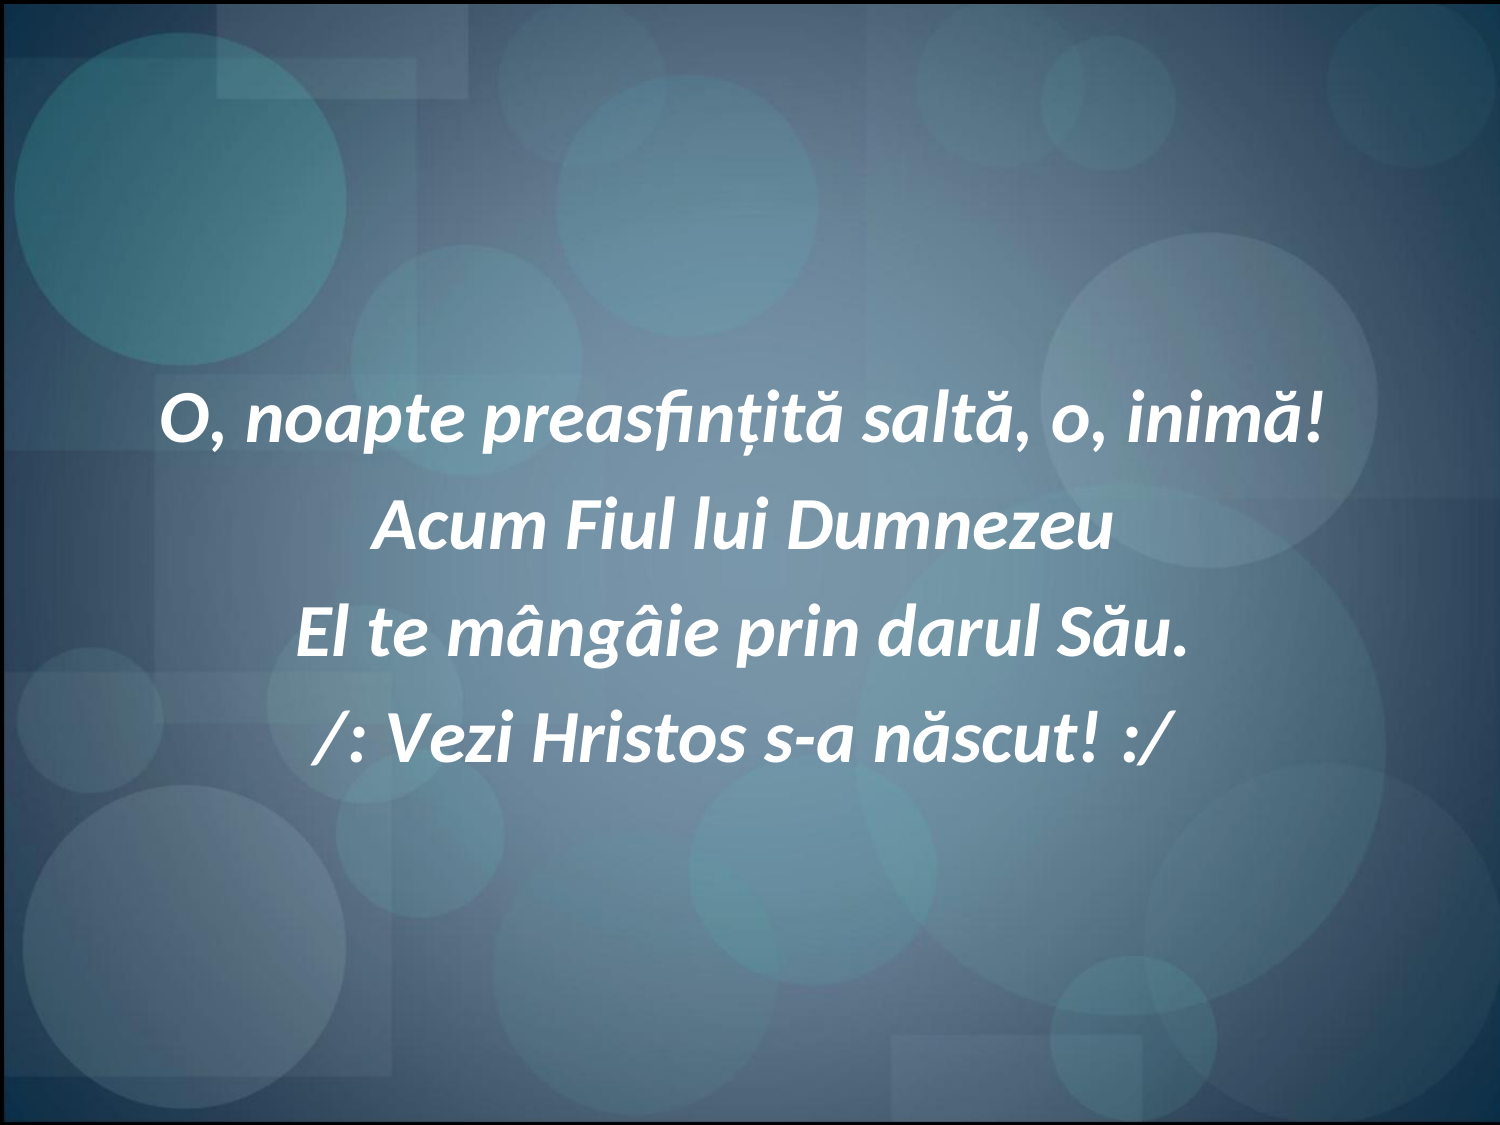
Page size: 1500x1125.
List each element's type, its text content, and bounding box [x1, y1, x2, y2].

text_box O, noapte preasfinţită saltă, o, inimă! Acum Fiul lui Dumnezeu El te mângâie prin darul Său. /: Vezi Hristos s-a născut! :/ [23, 360, 1465, 904]
picture [2, 4, 1500, 1123]
